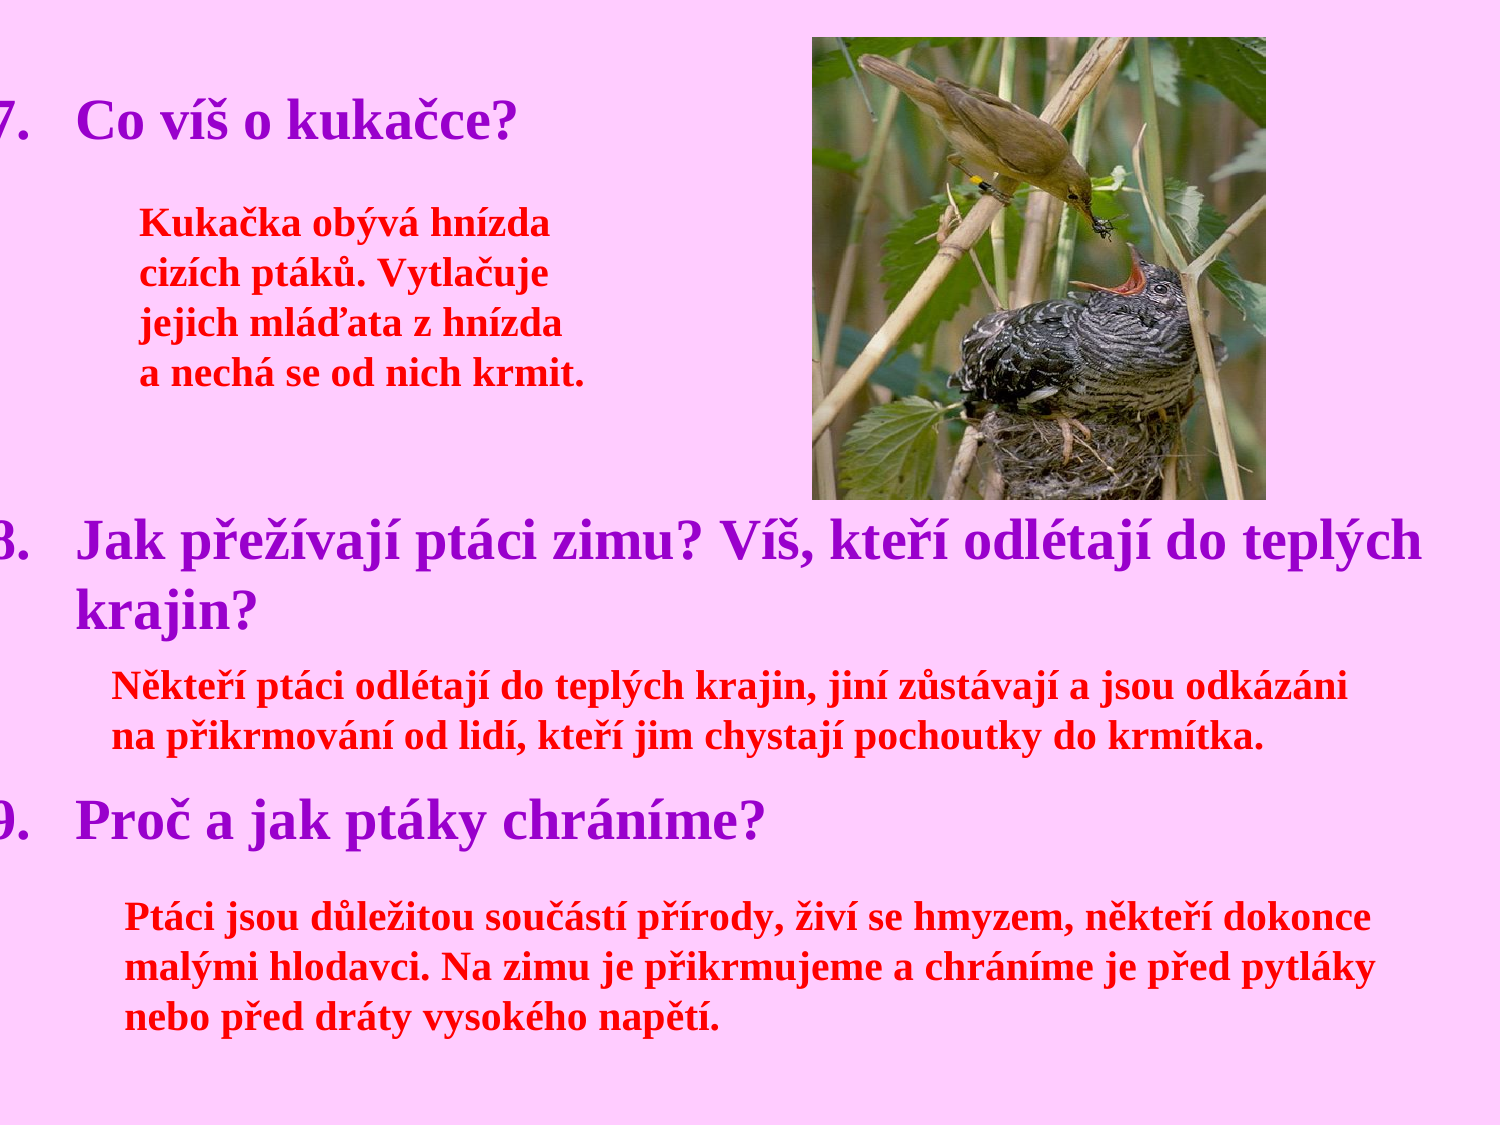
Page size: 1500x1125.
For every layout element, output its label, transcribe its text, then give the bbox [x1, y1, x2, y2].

text_box Kukačka obývá hnízda cizích ptáků. Vytlačuje jejich mláďata z hnízda a nechá se od nich krmit. [124, 187, 601, 403]
picture [812, 37, 1266, 501]
text_box Někteří ptáci odlétají do teplých krajin, jiní zůstávají a jsou odkázáni na přikrmování od lidí, kteří jim chystají pochoutky do krmítka. [96, 649, 1365, 766]
text_box 7. Co víš o kukačce? 8. Jak přežívají ptáci zimu? Víš, kteří odlétají do teplých krajin? 9. Proč a jak ptáky chráníme? [0, 73, 1500, 859]
text_box Ptáci jsou důležitou součástí přírody, živí se hmyzem, někteří dokonce malými hlodavci. Na zimu je přikrmujeme a chráníme je před pytláky nebo před dráty vysokého napětí. [109, 881, 1403, 1047]
